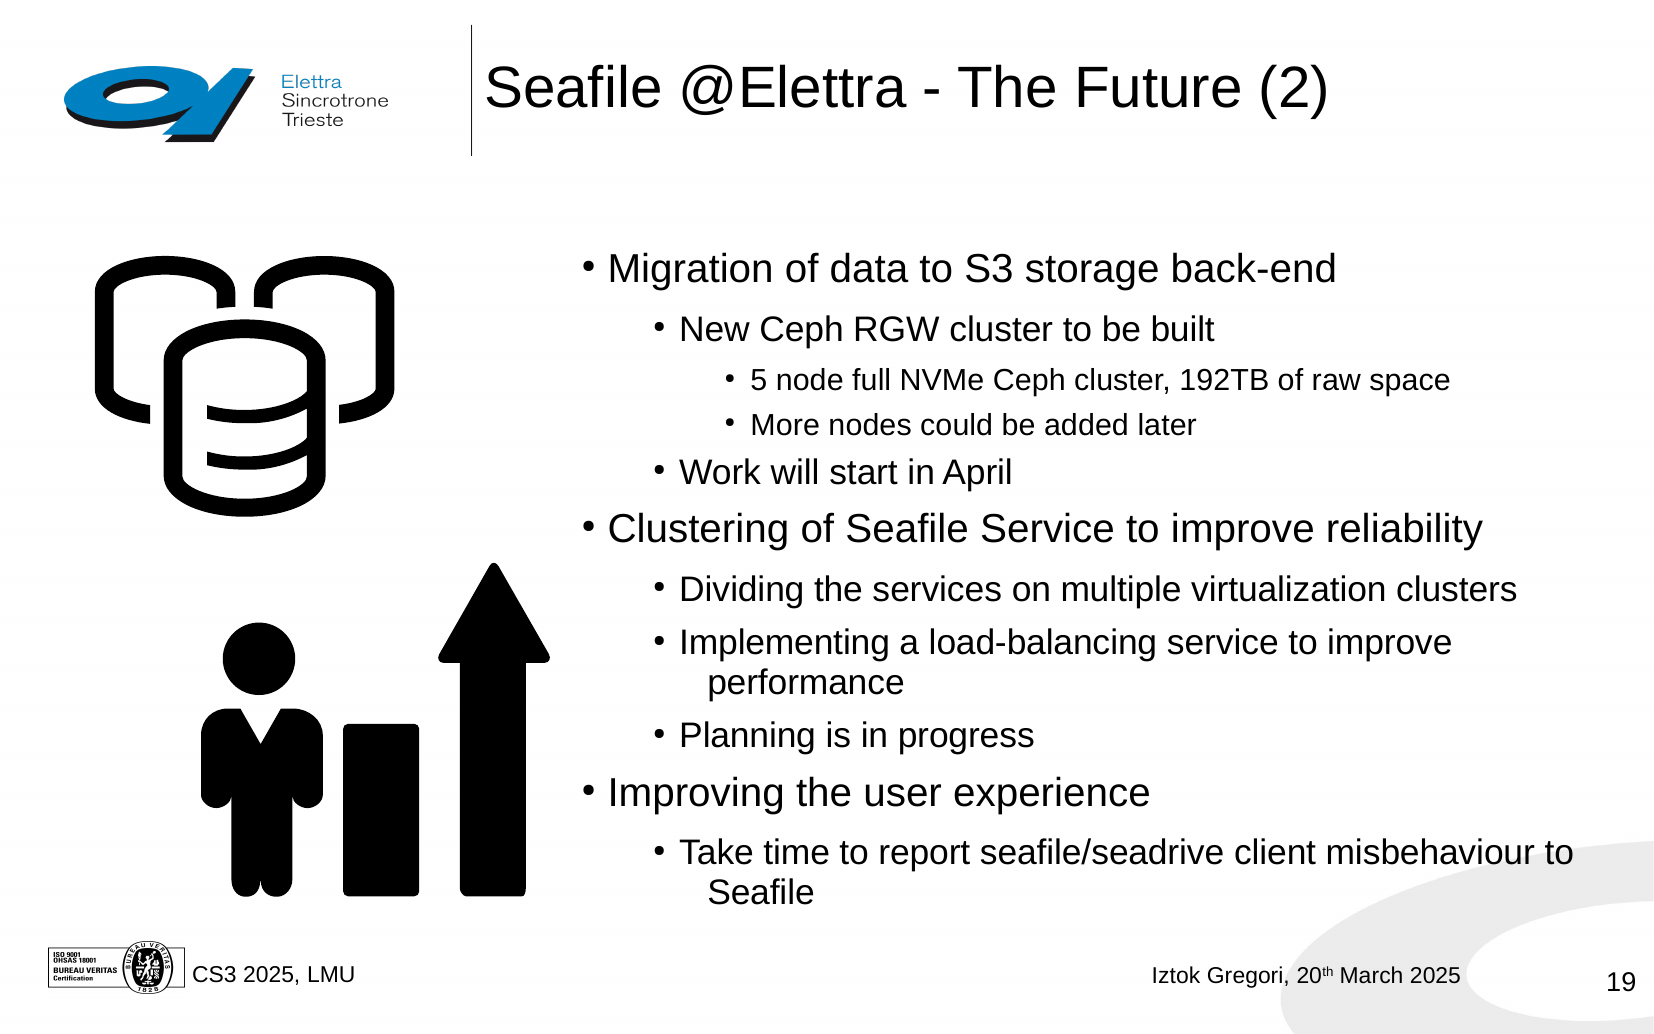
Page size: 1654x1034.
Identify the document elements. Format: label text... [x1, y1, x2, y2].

text_box <number> [1606, 967, 1654, 1000]
title Seafile @Elettra - The Future (2) [484, 24, 1583, 153]
list Migration of data to S3 storage back-end New Ceph RGW cluster to be built 5 node full NVMe Ceph cluster, 192TB of raw space More nodes could be added later Work will start in April Clustering of Seafile Service to improve reliability Dividing the services on multiple virtualization clusters Implementing a load-balancing service to improve performance Planning is in progress Improving the user experience Take time to report seafile/seadrive client misbehaviour to Seafile [566, 239, 1607, 922]
picture [0, 5, 1654, 1034]
